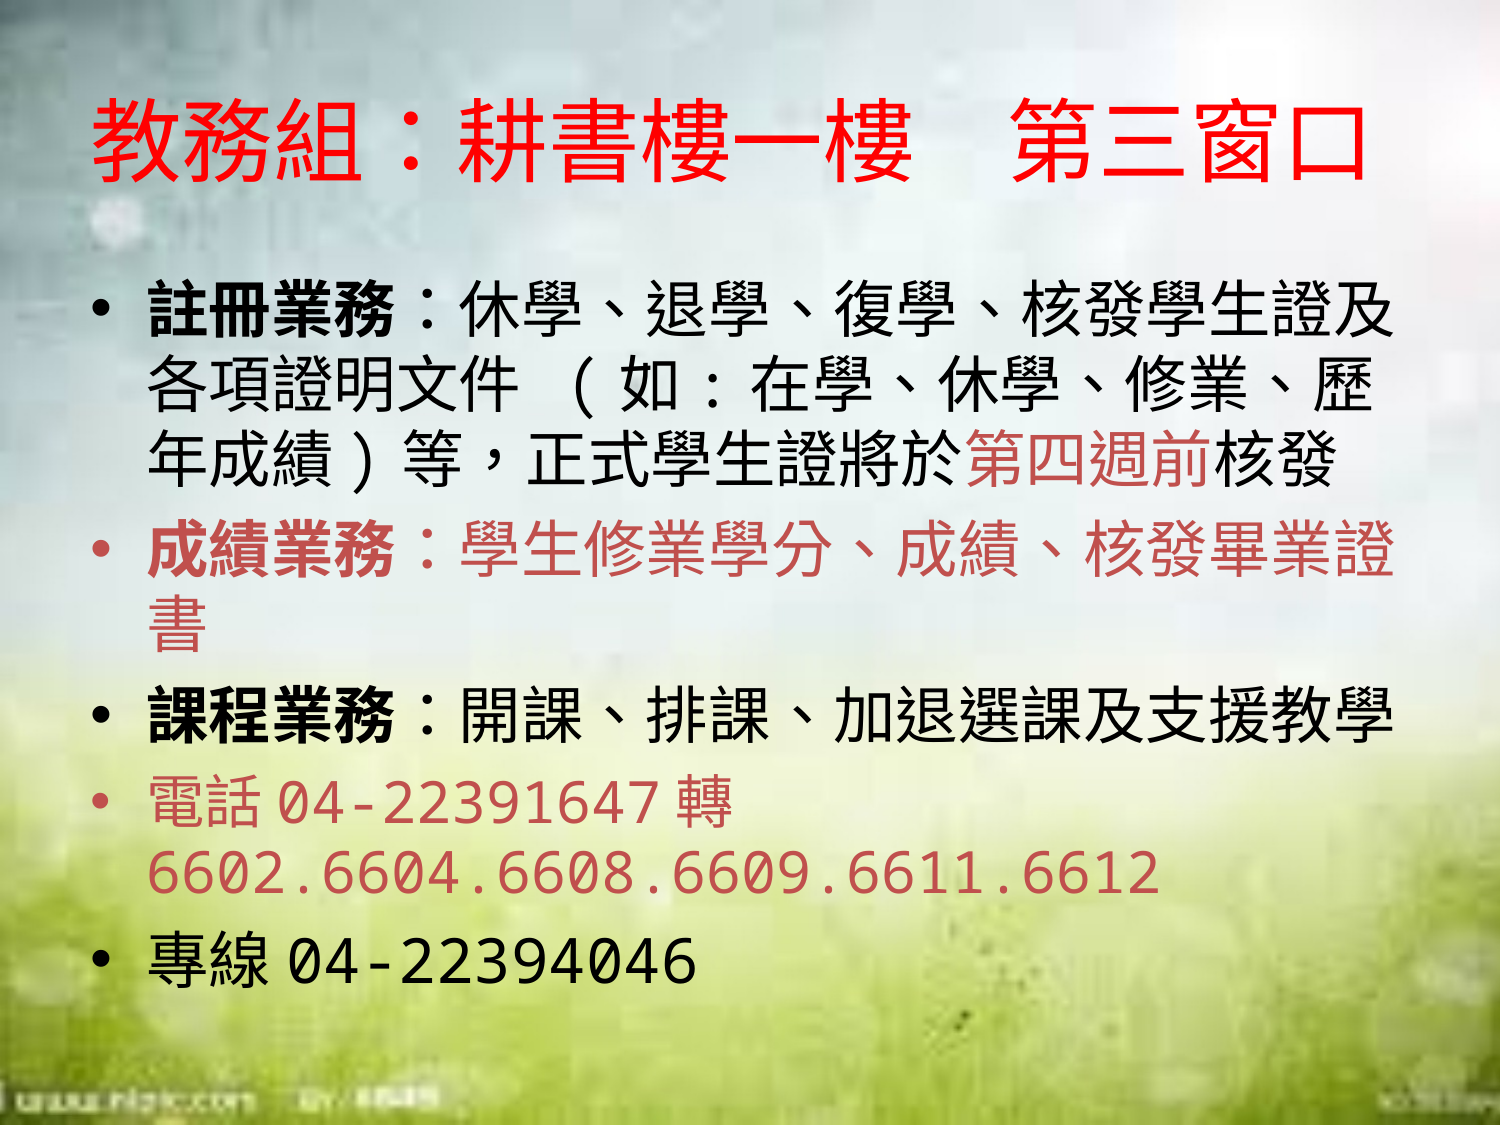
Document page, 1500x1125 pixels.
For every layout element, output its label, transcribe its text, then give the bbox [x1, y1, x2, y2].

picture [0, 0, 1500, 1125]
title 教務組：耕書樓一樓 第三窗口 [75, 45, 1426, 233]
list 註冊業務：休學、退學、復學、核發學生證及各項證明文件 (如:在學、休學、修業、歷年成績)等，正式學生證將於第四週前核發 成績業務：學生修業學分、成績、核發畢業證書 課程業務：開課、排課、加退選課及支援教學 電話04-22391647轉6602.6604.6608.6609.6611.6612 專線04-22394046 [75, 262, 1426, 1005]
